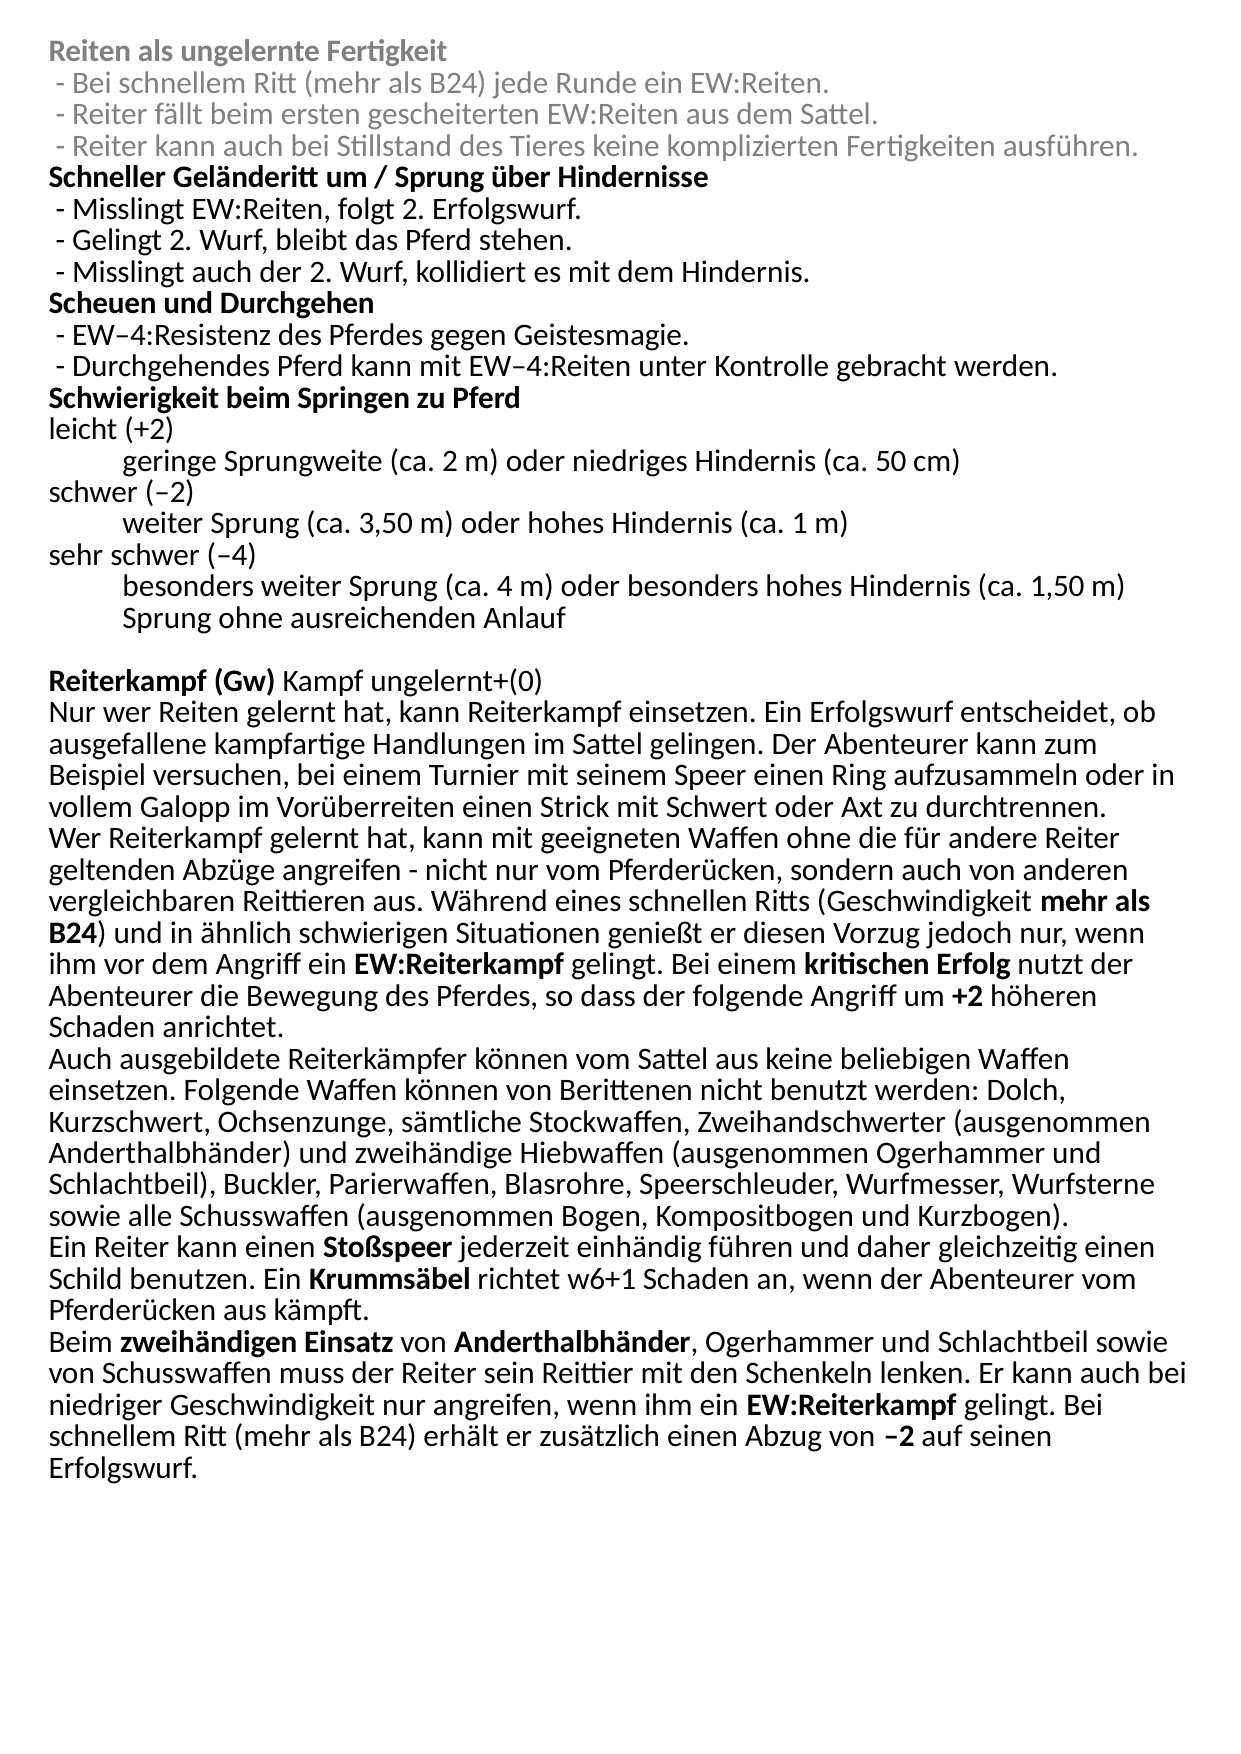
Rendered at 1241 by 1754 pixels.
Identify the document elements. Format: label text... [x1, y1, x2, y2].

text_box Reiten als ungelernte Fertigkeit - Bei schnellem Ritt (mehr als B24) jede Runde ein EW:Reiten. - Reiter fällt beim ersten gescheiterten EW:Reiten aus dem Sattel. - Reiter kann auch bei Stillstand des Tieres keine komplizierten Fertigkeiten ausführen. Schneller Geländeritt um / Sprung über Hindernisse - Misslingt EW:Reiten, folgt 2. Erfolgswurf. - Gelingt 2. Wurf, bleibt das Pferd stehen. - Misslingt auch der 2. Wurf, kollidiert es mit dem Hindernis. Scheuen und Durchgehen - EW–4:Resistenz des Pferdes gegen Geistesmagie. - Durchgehendes Pferd kann mit EW–4:Reiten unter Kontrolle gebracht werden. Schwierigkeit beim Springen zu Pferd leicht (+2) geringe Sprungweite (ca. 2 m) oder niedriges Hindernis (ca. 50 cm) schwer (–2) weiter Sprung (ca. 3,50 m) oder hohes Hindernis (ca. 1 m) sehr schwer (–4) besonders weiter Sprung (ca. 4 m) oder besonders hohes Hindernis (ca. 1,50 m) Sprung ohne ausreichenden Anlauf Reiterkampf (Gw) Kampf ungelernt+(0) Nur wer Reiten gelernt hat, kann Reiterkampf einsetzen. Ein Erfolgswurf entscheidet, ob ausgefallene kampfartige Handlungen im Sattel gelingen. Der Abenteurer kann zum Beispiel versuchen, bei einem Turnier mit seinem Speer einen Ring aufzusammeln oder in vollem Galopp im Vorüberreiten einen Strick mit Schwert oder Axt zu durchtrennen. Wer Reiterkampf gelernt hat, kann mit geeigneten Waﬀen ohne die für andere Reiter geltenden Abzüge angreifen - nicht nur vom Pferderücken, sondern auch von anderen vergleichbaren Reittieren aus. Während eines schnellen Ritts (Geschwindigkeit mehr als B24) und in ähnlich schwierigen Situationen genießt er diesen Vorzug jedoch nur, wenn ihm vor dem Angriﬀ ein EW:Reiterkampf gelingt. Bei einem kritischen Erfolg nutzt der Abenteurer die Bewegung des Pferdes, so dass der folgende Angriﬀ um +2 höheren Schaden anrichtet. Auch ausgebildete Reiterkämpfer können vom Sattel aus keine beliebigen Waﬀen einsetzen. Folgende Waﬀen können von Berittenen nicht benutzt werden: Dolch, Kurzschwert, Ochsenzunge, sämtliche Stockwaﬀen, Zweihandschwerter (ausgenommen Anderthalbhänder) und zweihändige Hiebwaﬀen (ausgenommen Ogerhammer und Schlachtbeil), Buckler, Parierwaﬀen, Blasrohre, Speerschleuder, Wurfmesser, Wurfsterne sowie alle Schusswaﬀen (ausgenommen Bogen, Kompositbogen und Kurzbogen). Ein Reiter kann einen Stoßspeer jederzeit einhändig führen und daher gleichzeitig einen Schild benutzen. Ein Krummsäbel richtet w6+1 Schaden an, wenn der Abenteurer vom Pferderücken aus kämpft. Beim zweihändigen Einsatz von Anderthalbhänder, Ogerhammer und Schlachtbeil sowie von Schusswaﬀen muss der Reiter sein Reittier mit den Schenkeln lenken. Er kann auch bei niedriger Geschwindigkeit nur angreifen, wenn ihm ein EW:Reiterkampf gelingt. Bei schnellem Ritt (mehr als B24) erhält er zusätzlich einen Abzug von –2 auf seinen Erfolgswurf. [33, 30, 1208, 1724]
